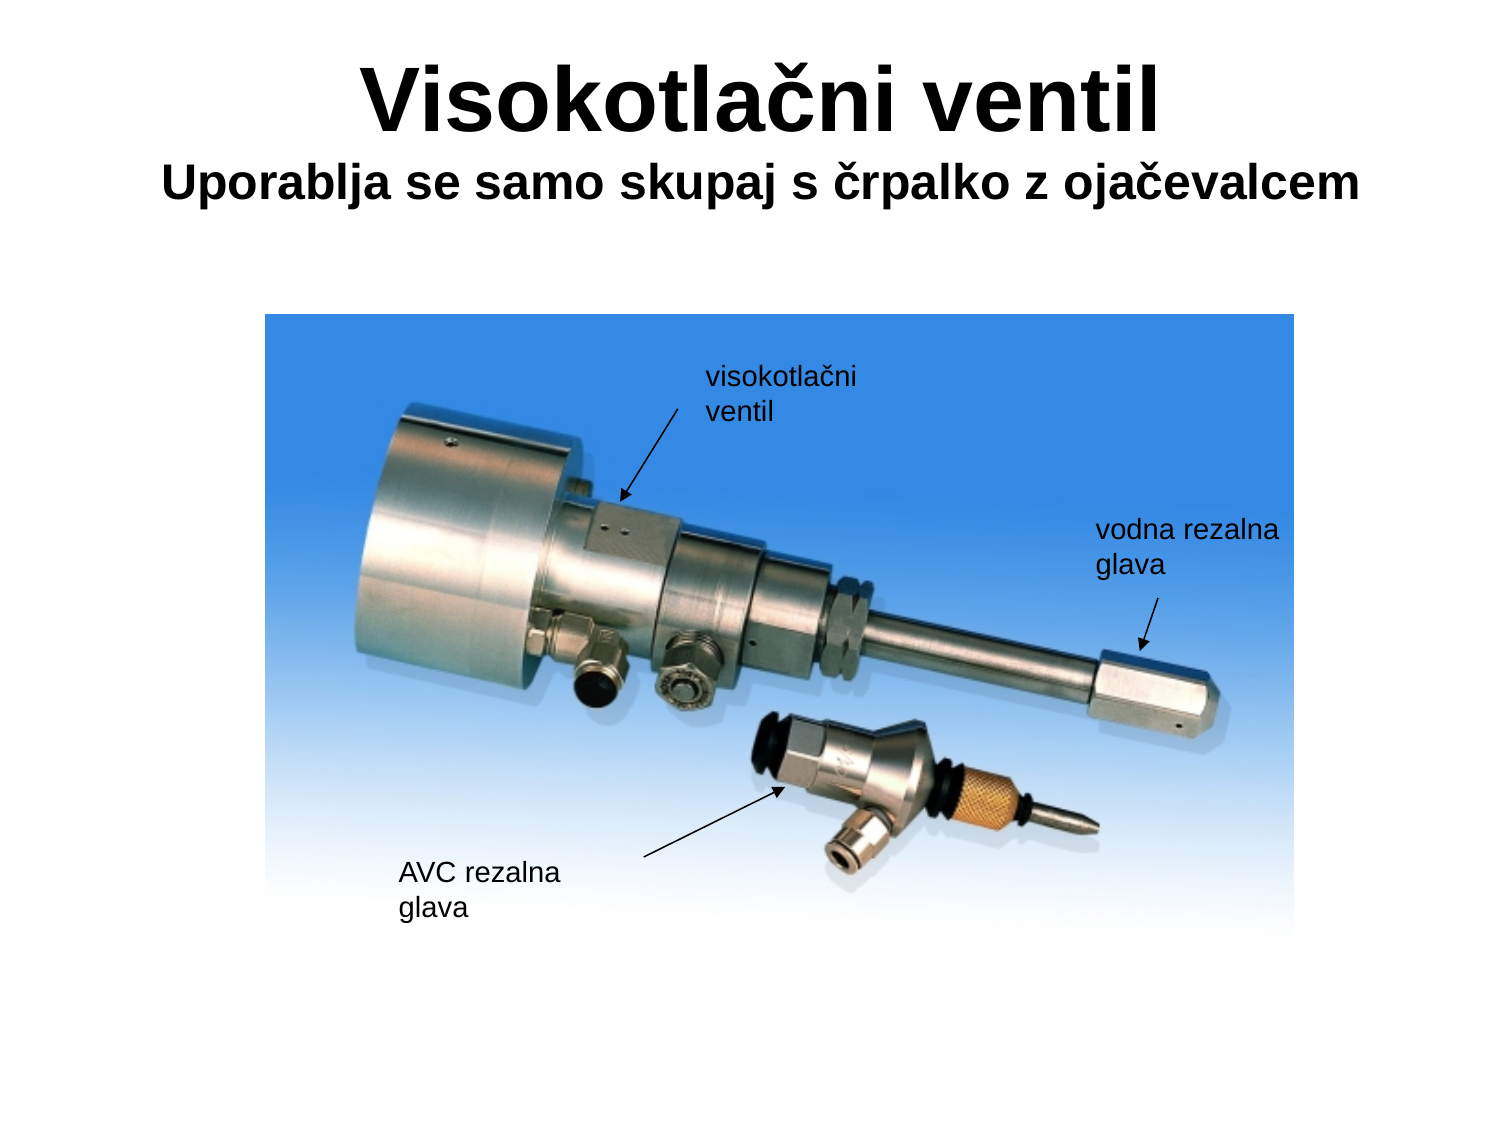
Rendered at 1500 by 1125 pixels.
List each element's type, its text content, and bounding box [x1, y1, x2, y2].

picture [265, 314, 1294, 957]
text_box visokotlačni ventil [690, 349, 945, 456]
title Visokotlačni ventil Uporablja se samo skupaj s črpalko z ojačevalcem [123, 31, 1399, 219]
text_box AVC rezalna glava [384, 846, 638, 952]
text_box vodna rezalna glava [1080, 503, 1334, 609]
